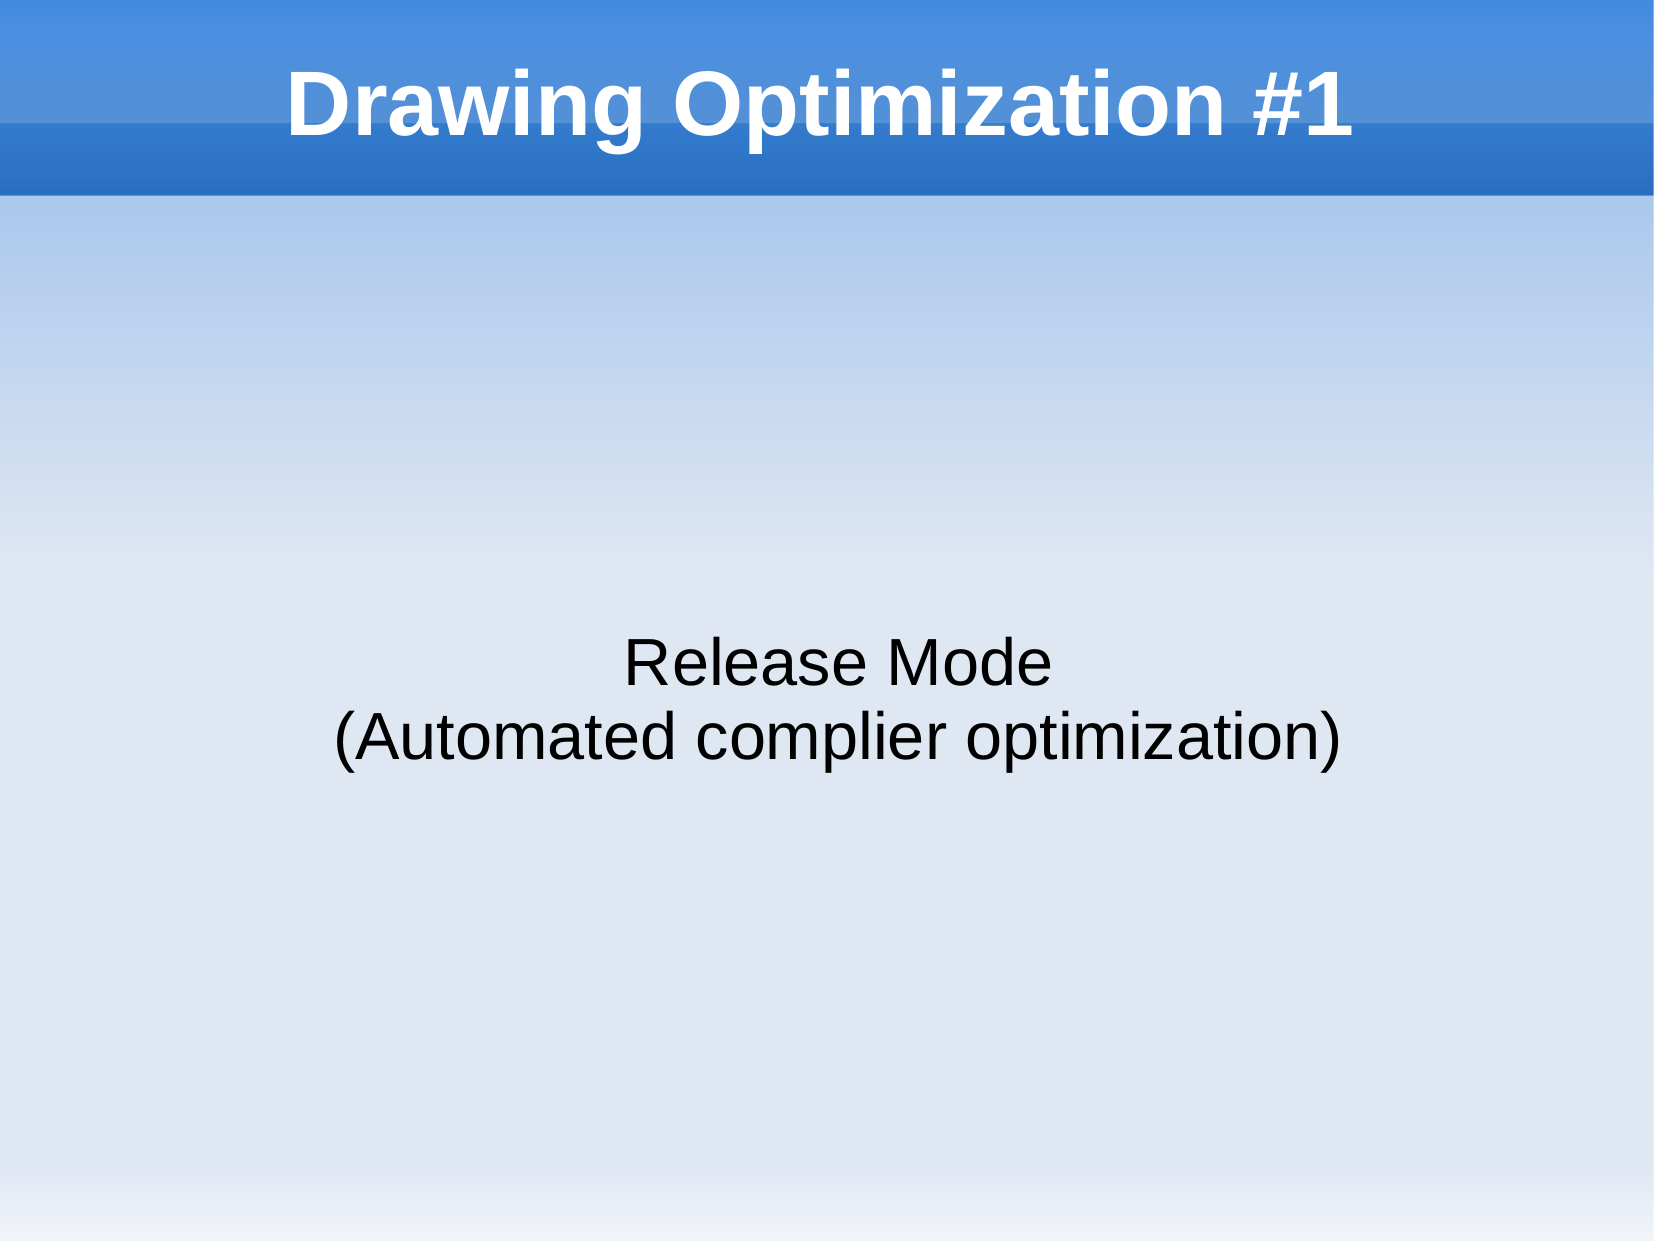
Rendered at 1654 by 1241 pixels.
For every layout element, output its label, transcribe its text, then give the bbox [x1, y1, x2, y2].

picture [0, 0, 1654, 1241]
title Drawing Optimization #1 [76, 0, 1565, 208]
subtitle Release Mode (Automated complier optimization) [82, 290, 1571, 1109]
